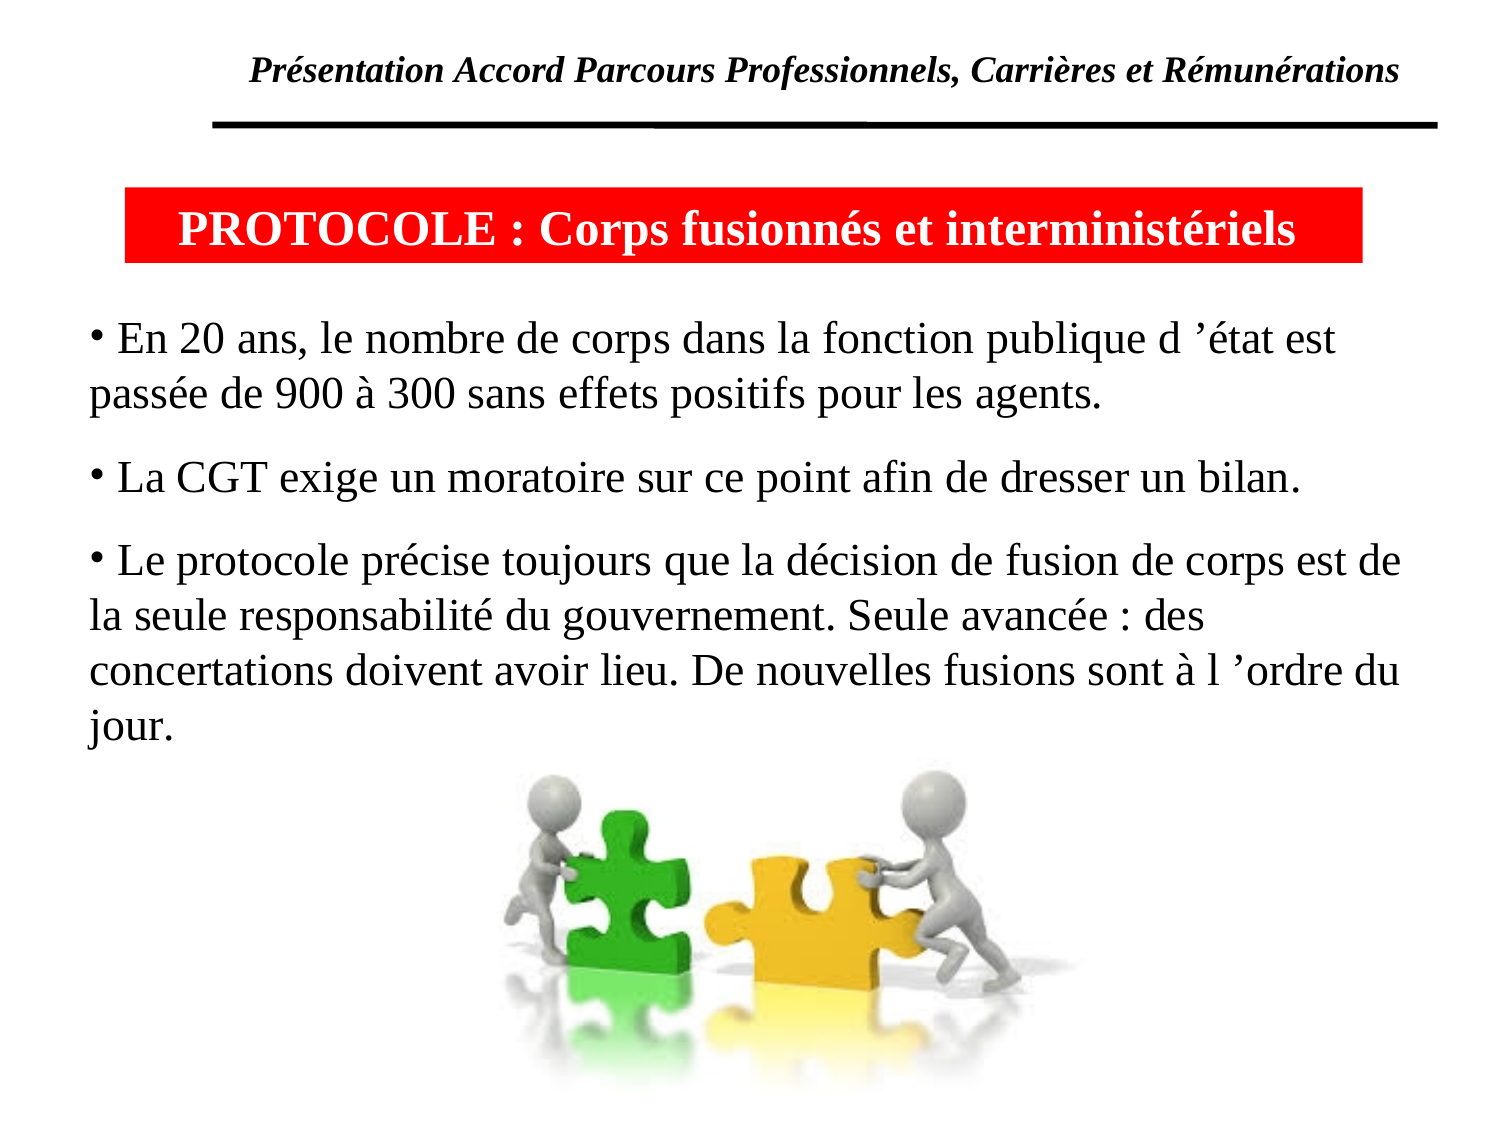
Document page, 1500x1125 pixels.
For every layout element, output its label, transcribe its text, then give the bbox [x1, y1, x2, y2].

text_box En 20 ans, le nombre de corps dans la fonction publique d ’état est passée de 900 à 300 sans effets positifs pour les agents. La CGT exige un moratoire sur ce point afin de dresser un bilan. Le protocole précise toujours que la décision de fusion de corps est de la seule responsabilité du gouvernement. Seule avancée : des concertations doivent avoir lieu. De nouvelles fusions sont à l ’ordre du jour. [74, 299, 1450, 758]
picture [467, 742, 1093, 1093]
text_box Présentation Accord Parcours Professionnels, Carrières et Rémunérations [174, 37, 1476, 100]
text_box PROTOCOLE : Corps fusionnés et interministériels [124, 187, 1363, 263]
